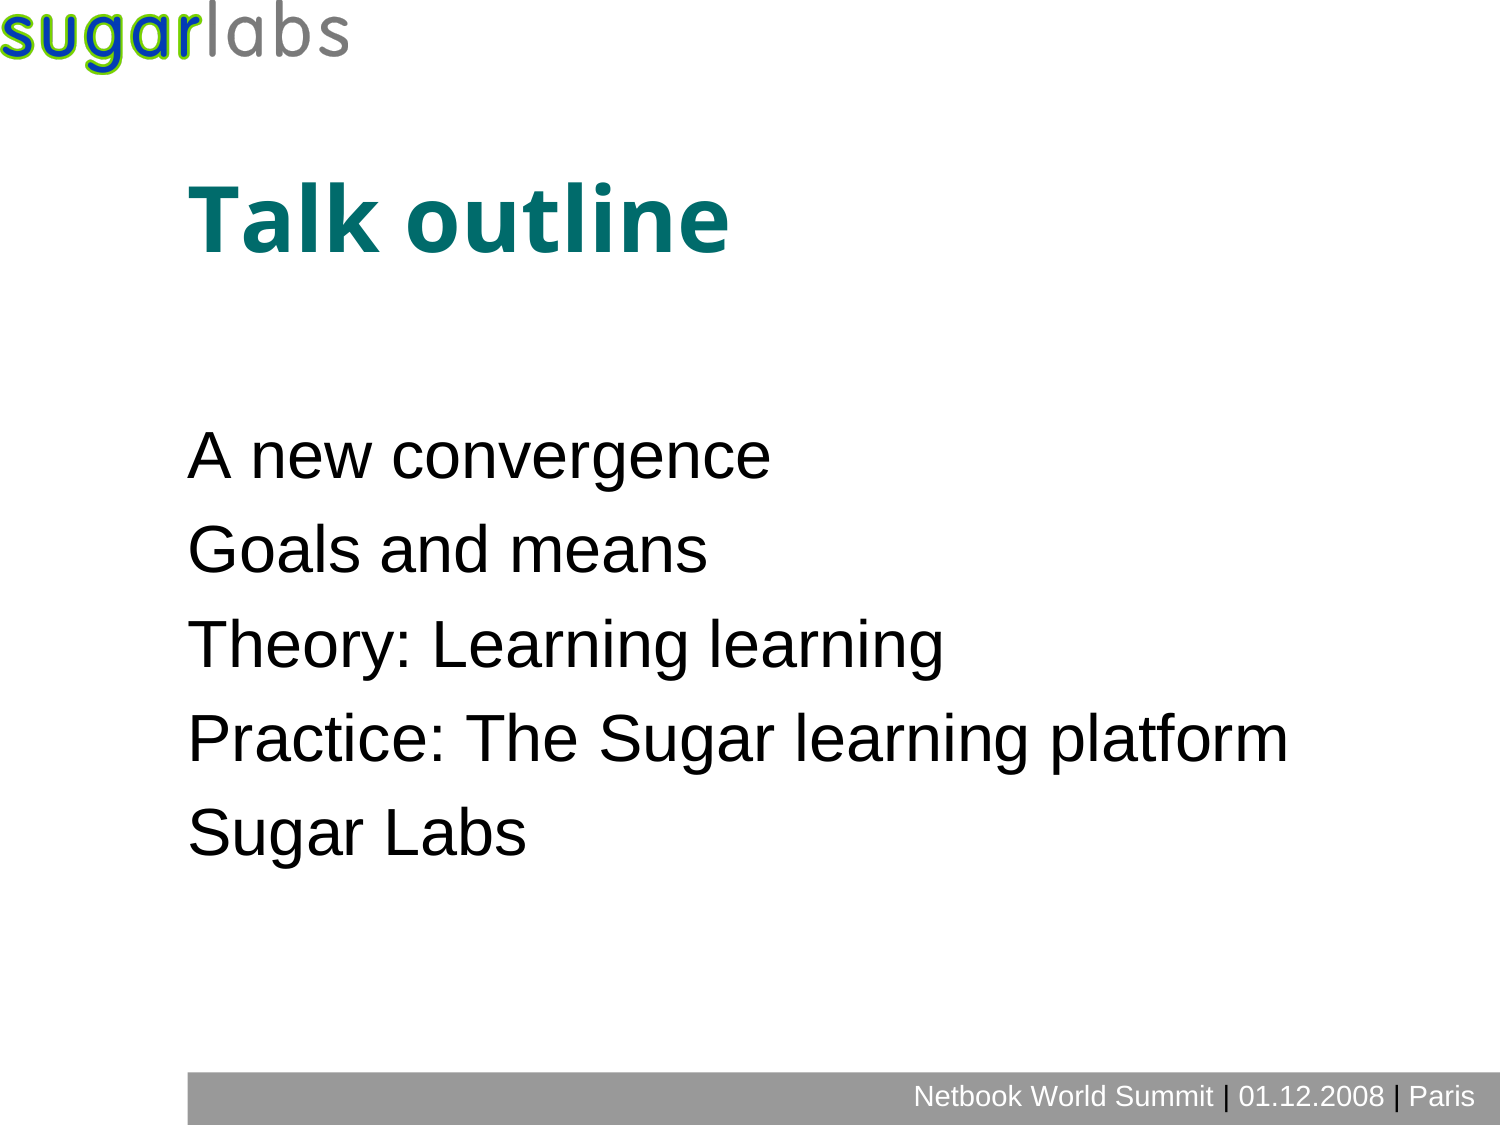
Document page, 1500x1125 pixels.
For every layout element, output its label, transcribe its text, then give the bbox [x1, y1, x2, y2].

picture [0, 0, 348, 75]
title Talk outline [187, 75, 1500, 338]
subtitle A new convergence Goals and means Theory: Learning learning Practice: The Sugar learning platform Sugar Labs [187, 337, 1425, 1042]
